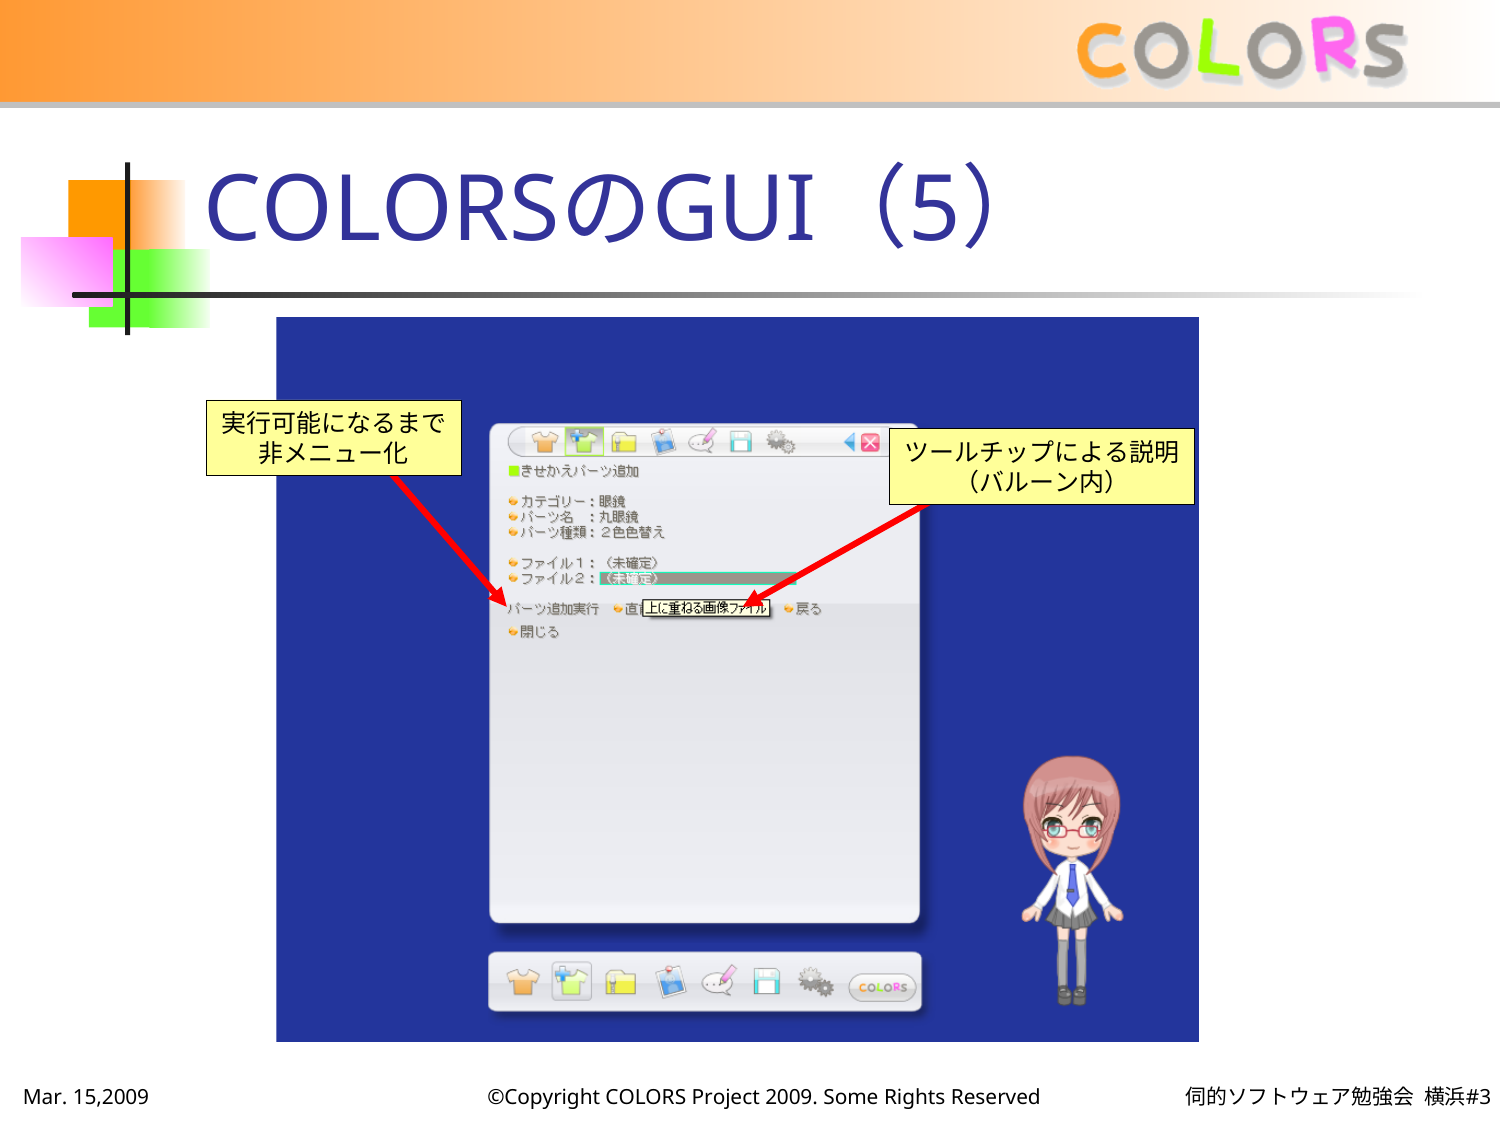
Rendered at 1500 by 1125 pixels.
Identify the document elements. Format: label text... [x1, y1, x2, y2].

text_box 実行可能になるまで 非メニュー化 [206, 399, 462, 476]
text_box ツールチップによる説明 （バルーン内） [889, 428, 1195, 504]
title COLORSのGUI（5） [188, 35, 1468, 276]
picture [276, 317, 1199, 1042]
